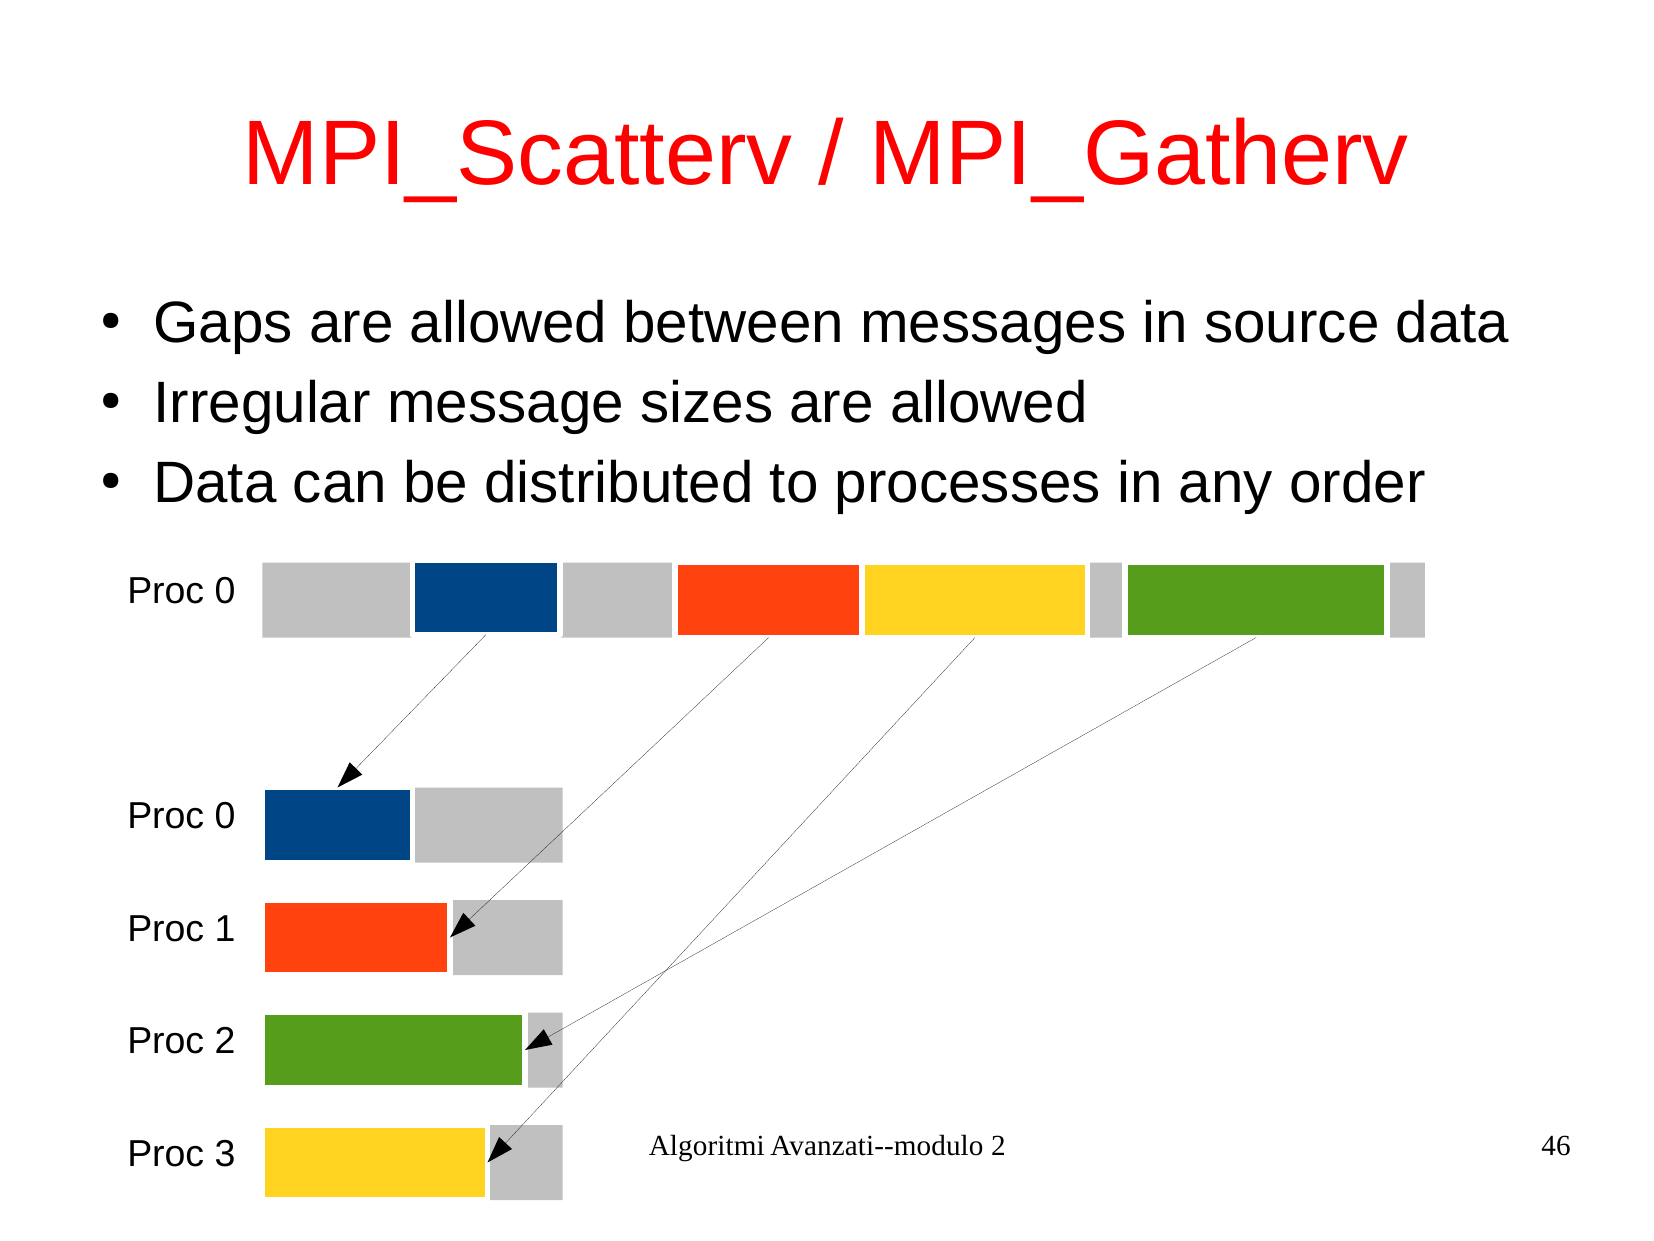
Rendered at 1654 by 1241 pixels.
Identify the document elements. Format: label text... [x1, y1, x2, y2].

text_box Proc 3 [112, 1125, 251, 1182]
text_box [262, 900, 450, 976]
text_box [674, 562, 1088, 638]
text_box [262, 1012, 525, 1088]
text_box [1124, 562, 1388, 638]
text_box [262, 787, 413, 863]
text_box Proc 2 [112, 1012, 251, 1070]
list Gaps are allowed between messages in source data Irregular message sizes are allowed Data can be distributed to processes in any order [82, 290, 1571, 1109]
title MPI_Scatterv / MPI_Gatherv [82, 49, 1571, 257]
text_box Proc 0 [112, 562, 251, 620]
text_box [412, 559, 560, 635]
text_box Proc 1 [112, 900, 251, 957]
text_box Proc 0 [112, 787, 251, 845]
text_box [262, 1125, 563, 1201]
